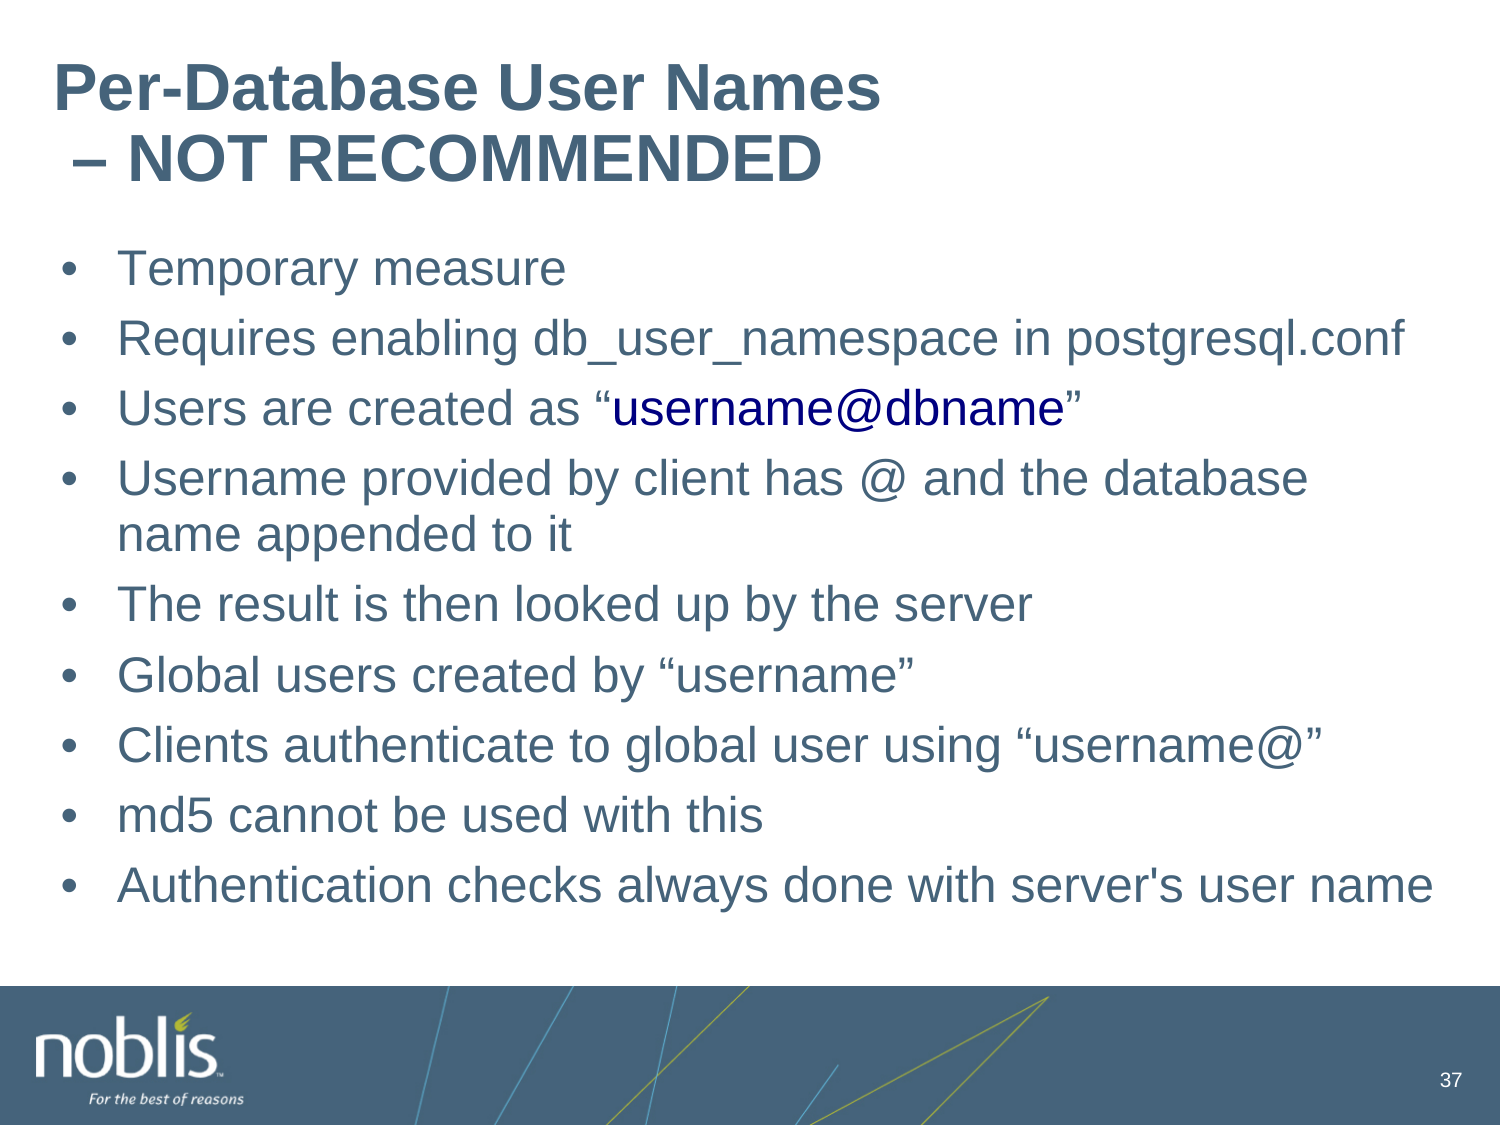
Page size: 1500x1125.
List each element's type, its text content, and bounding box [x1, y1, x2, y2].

list Temporary measure Requires enabling db_user_namespace in postgresql.conf Users are created as “username@dbname” Username provided by client has @ and the database name appended to it The result is then looked up by the server Global users created by “username” Clients authenticate to global user using “username@” md5 cannot be used with this Authentication checks always done with server's user name [60, 239, 1437, 968]
picture [0, 986, 1500, 1125]
title Per-Database User Names – NOT RECOMMENDED [53, 38, 1438, 211]
